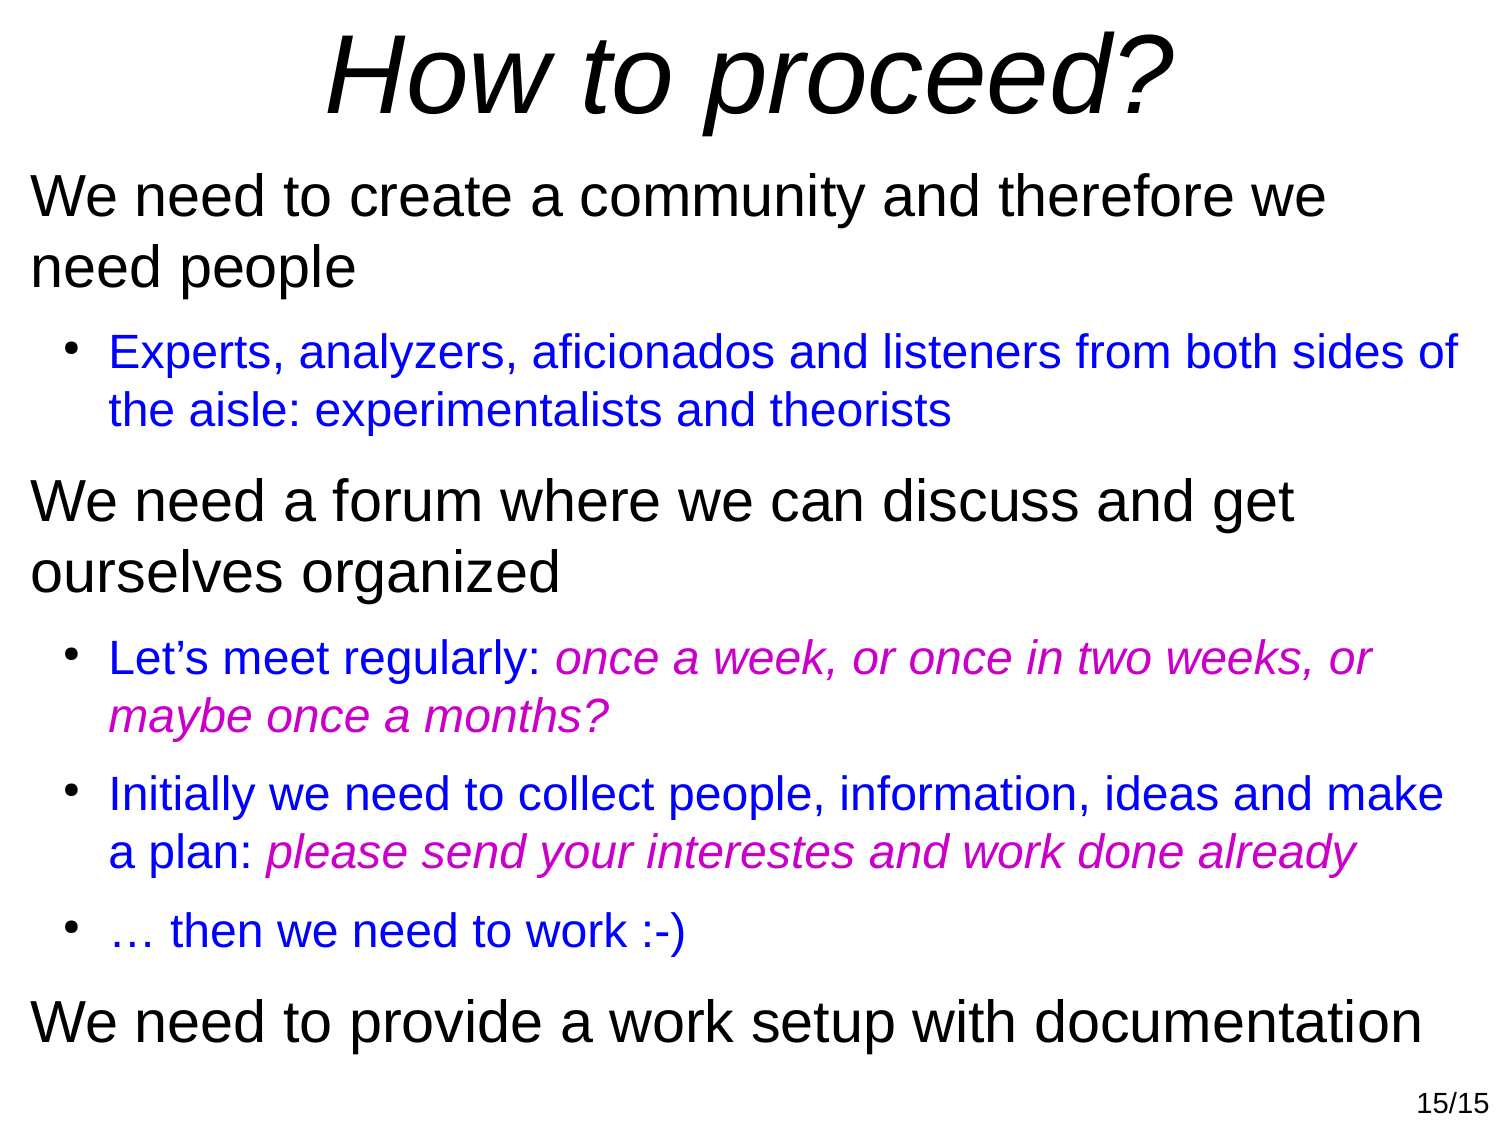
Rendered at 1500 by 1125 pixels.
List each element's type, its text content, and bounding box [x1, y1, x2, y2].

title How to proceed? [0, 0, 1500, 165]
list We need to create a community and therefore we need people Experts, analyzers, aficionados and listeners from both sides of the aisle: experimentalists and theorists We need a forum where we can discuss and get ourselves organized Let’s meet regularly: once a week, or once in two weeks, or maybe once a months? Initially we need to collect people, information, ideas and make a plan: please send your interestes and work done already … then we need to work :-) We need to provide a work setup with documentation [30, 165, 1471, 1075]
